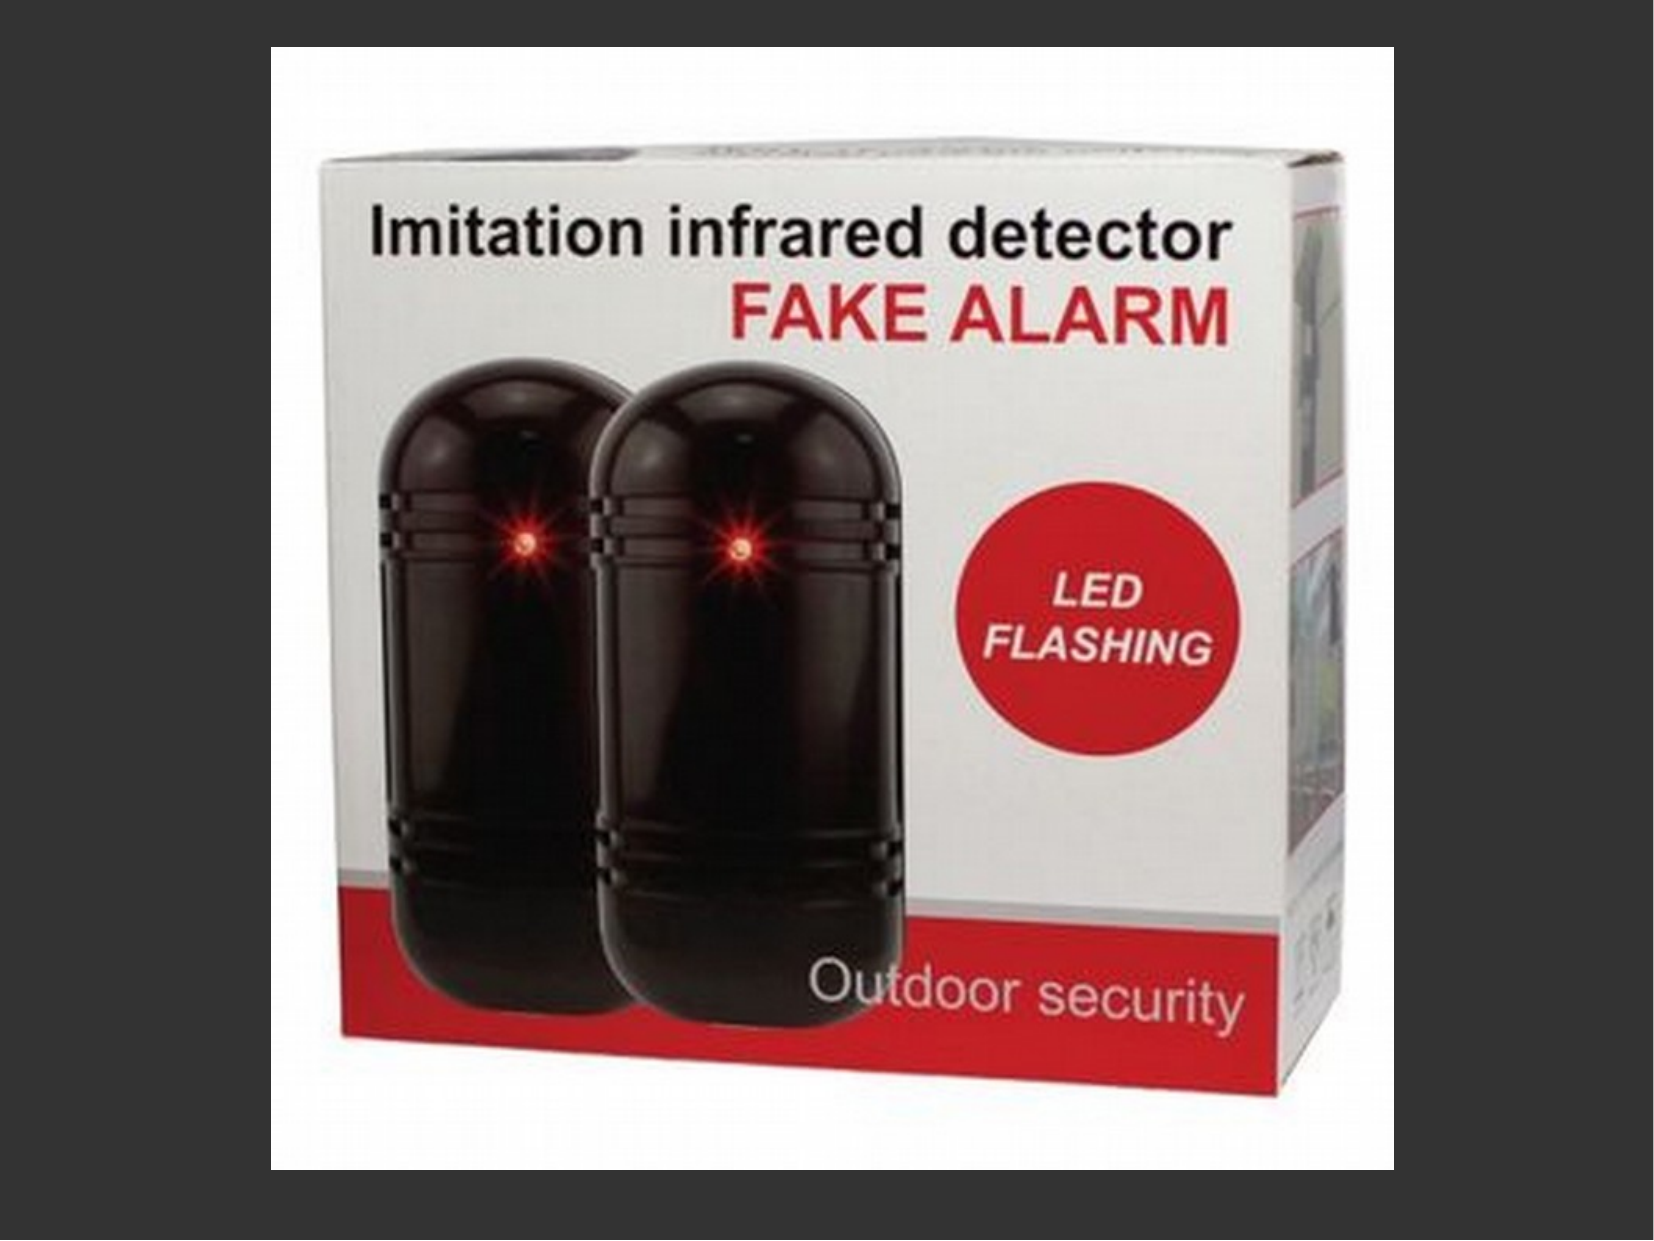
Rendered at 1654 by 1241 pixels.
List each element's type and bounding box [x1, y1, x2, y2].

picture [271, 47, 1394, 1170]
